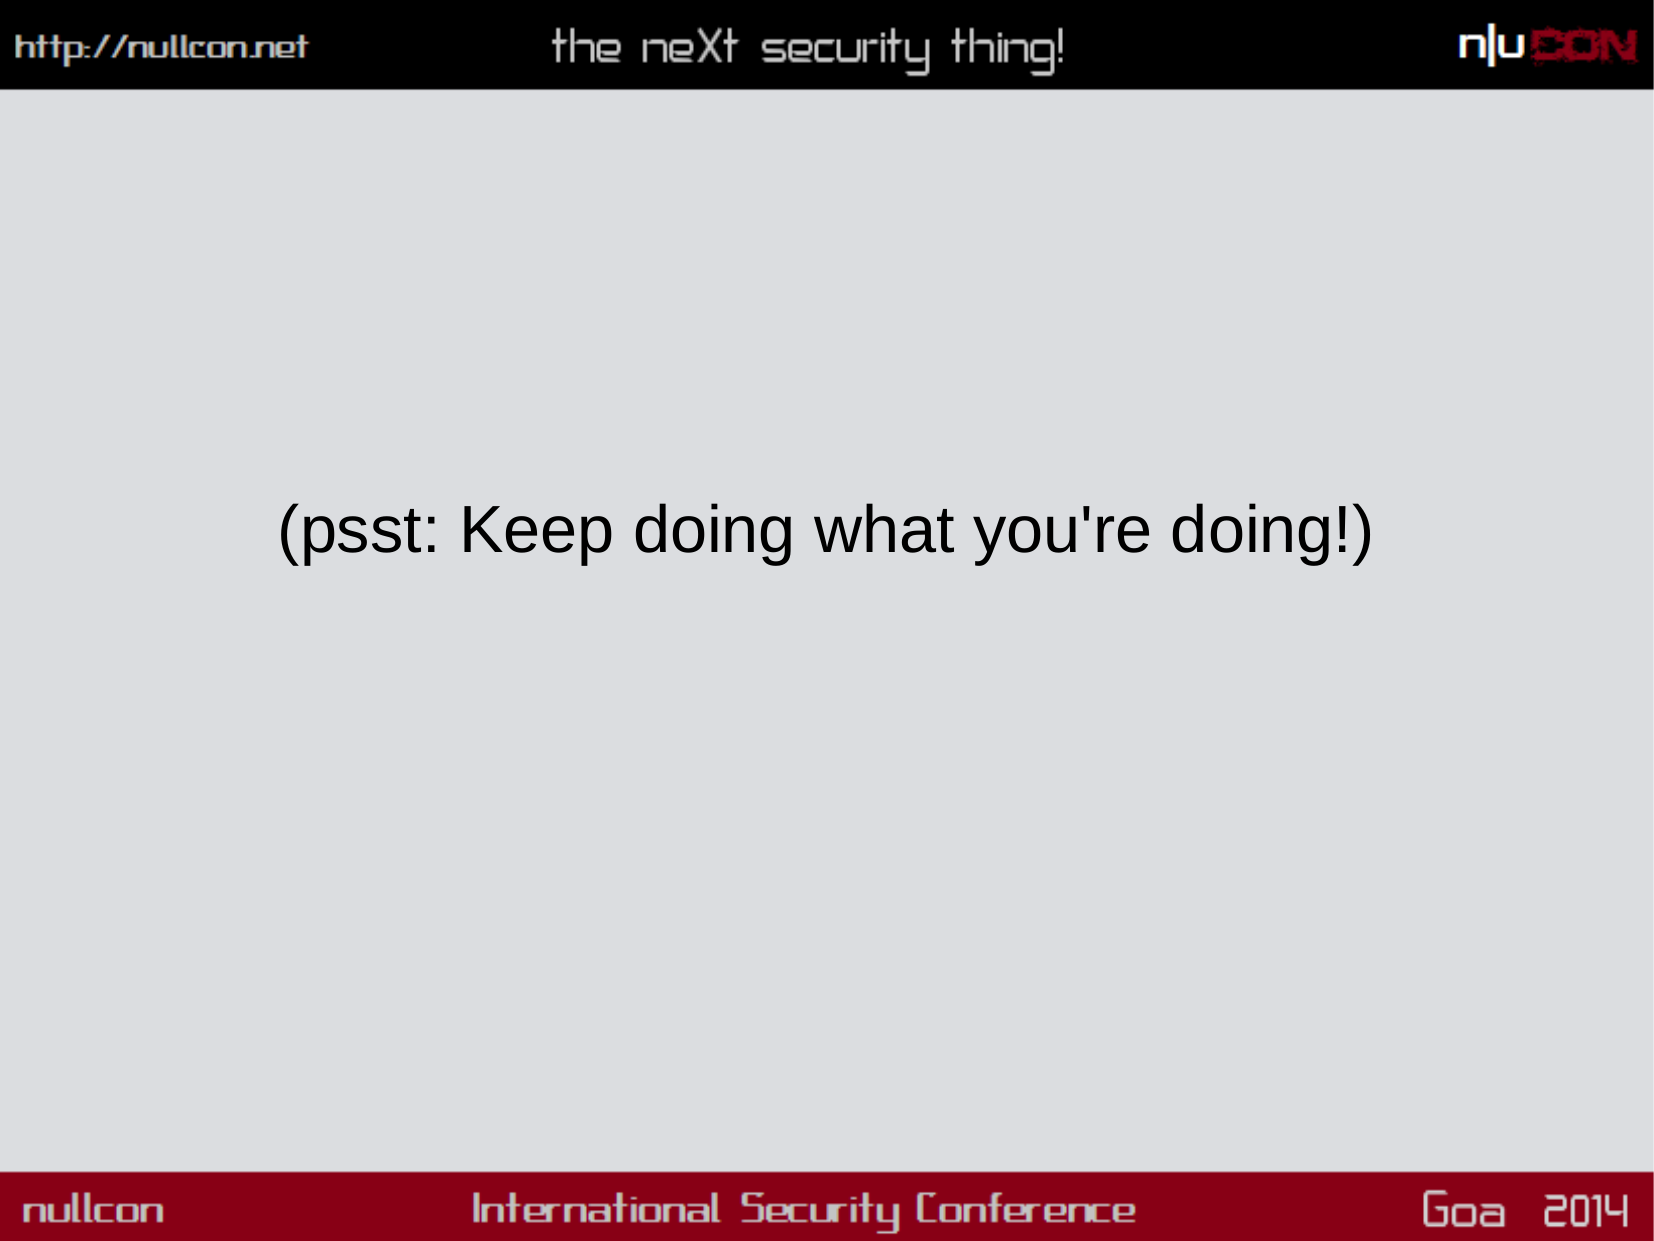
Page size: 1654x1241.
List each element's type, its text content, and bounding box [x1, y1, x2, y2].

picture [0, 0, 1654, 1241]
subtitle (psst: Keep doing what you're doing!) [82, 49, 1571, 1010]
